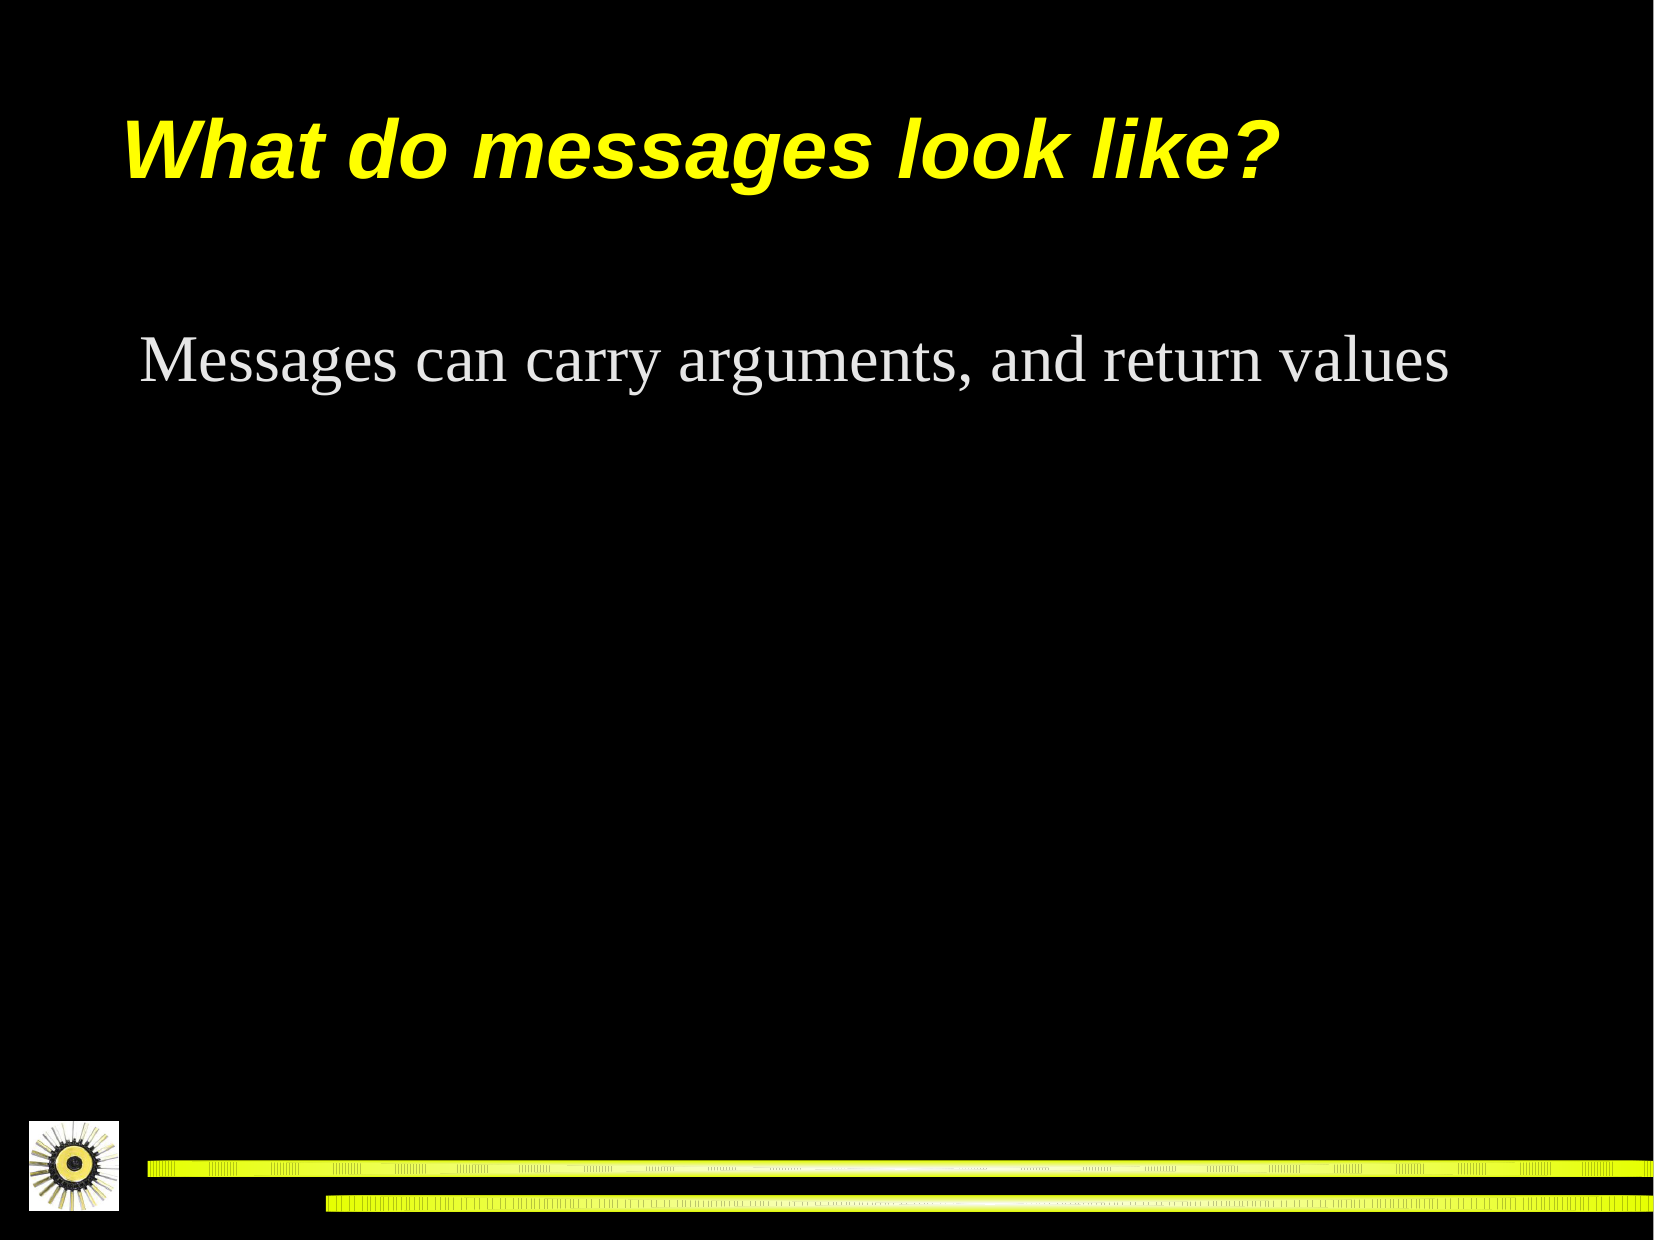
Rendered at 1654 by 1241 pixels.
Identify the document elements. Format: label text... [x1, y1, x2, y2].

picture [29, 1121, 119, 1211]
list Messages can carry arguments, and return values [121, 322, 1561, 1133]
title What do messages look like? [121, 46, 1534, 254]
